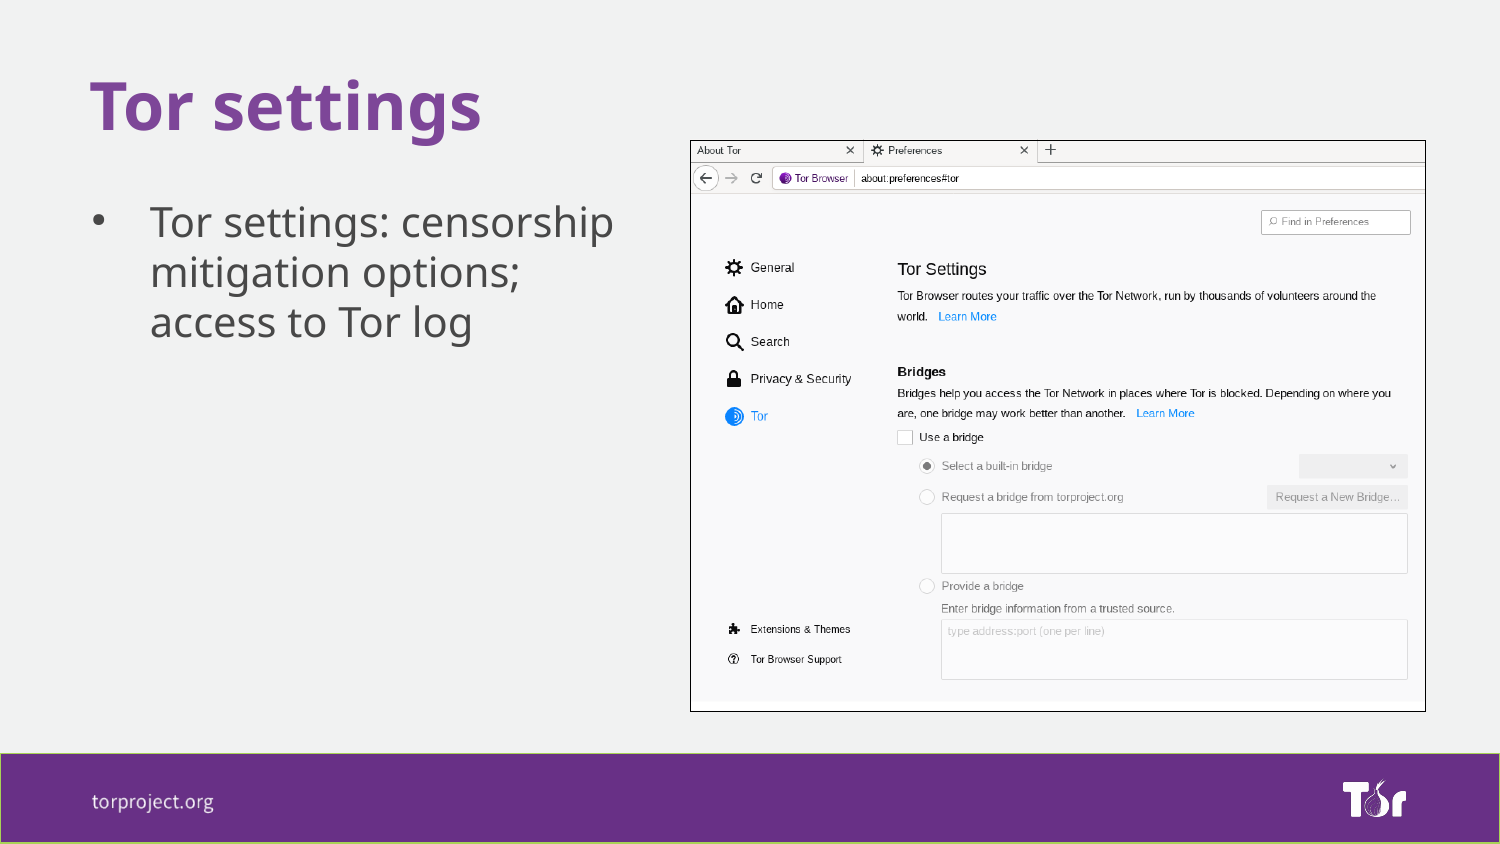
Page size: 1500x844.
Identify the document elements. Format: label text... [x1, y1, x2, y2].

picture [75, 780, 604, 821]
picture [1343, 778, 1406, 817]
text_box Tor settings: censorship mitigation options; access to Tor log [60, 188, 661, 406]
text_box Tor settings [74, 33, 1425, 174]
picture [690, 139, 1426, 712]
